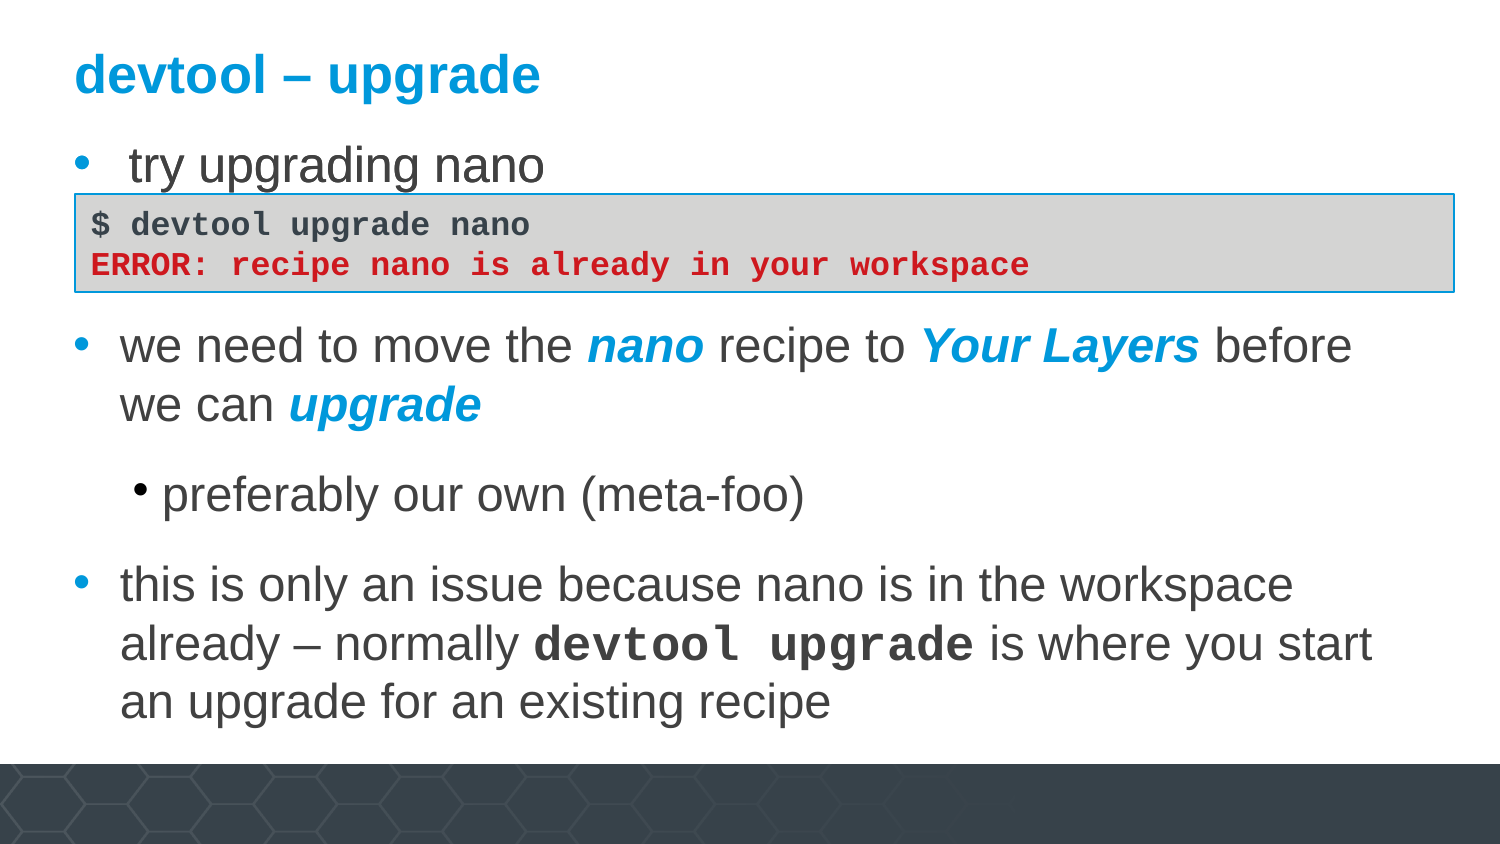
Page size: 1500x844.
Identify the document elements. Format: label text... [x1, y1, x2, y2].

text_box we need to move the nano recipe to Your Layers before we can upgrade preferably our own (meta-foo) this is only an issue because nano is in the workspace already – normally devtool upgrade is where you start an upgrade for an existing recipe [72, 313, 1422, 733]
text_box $ devtool upgrade nano ERROR: recipe nano is already in your workspace [74, 194, 1455, 293]
text_box devtool – upgrade [74, 50, 1424, 159]
text_box try upgrading nano [72, 132, 1422, 214]
picture [0, 0, 1500, 844]
